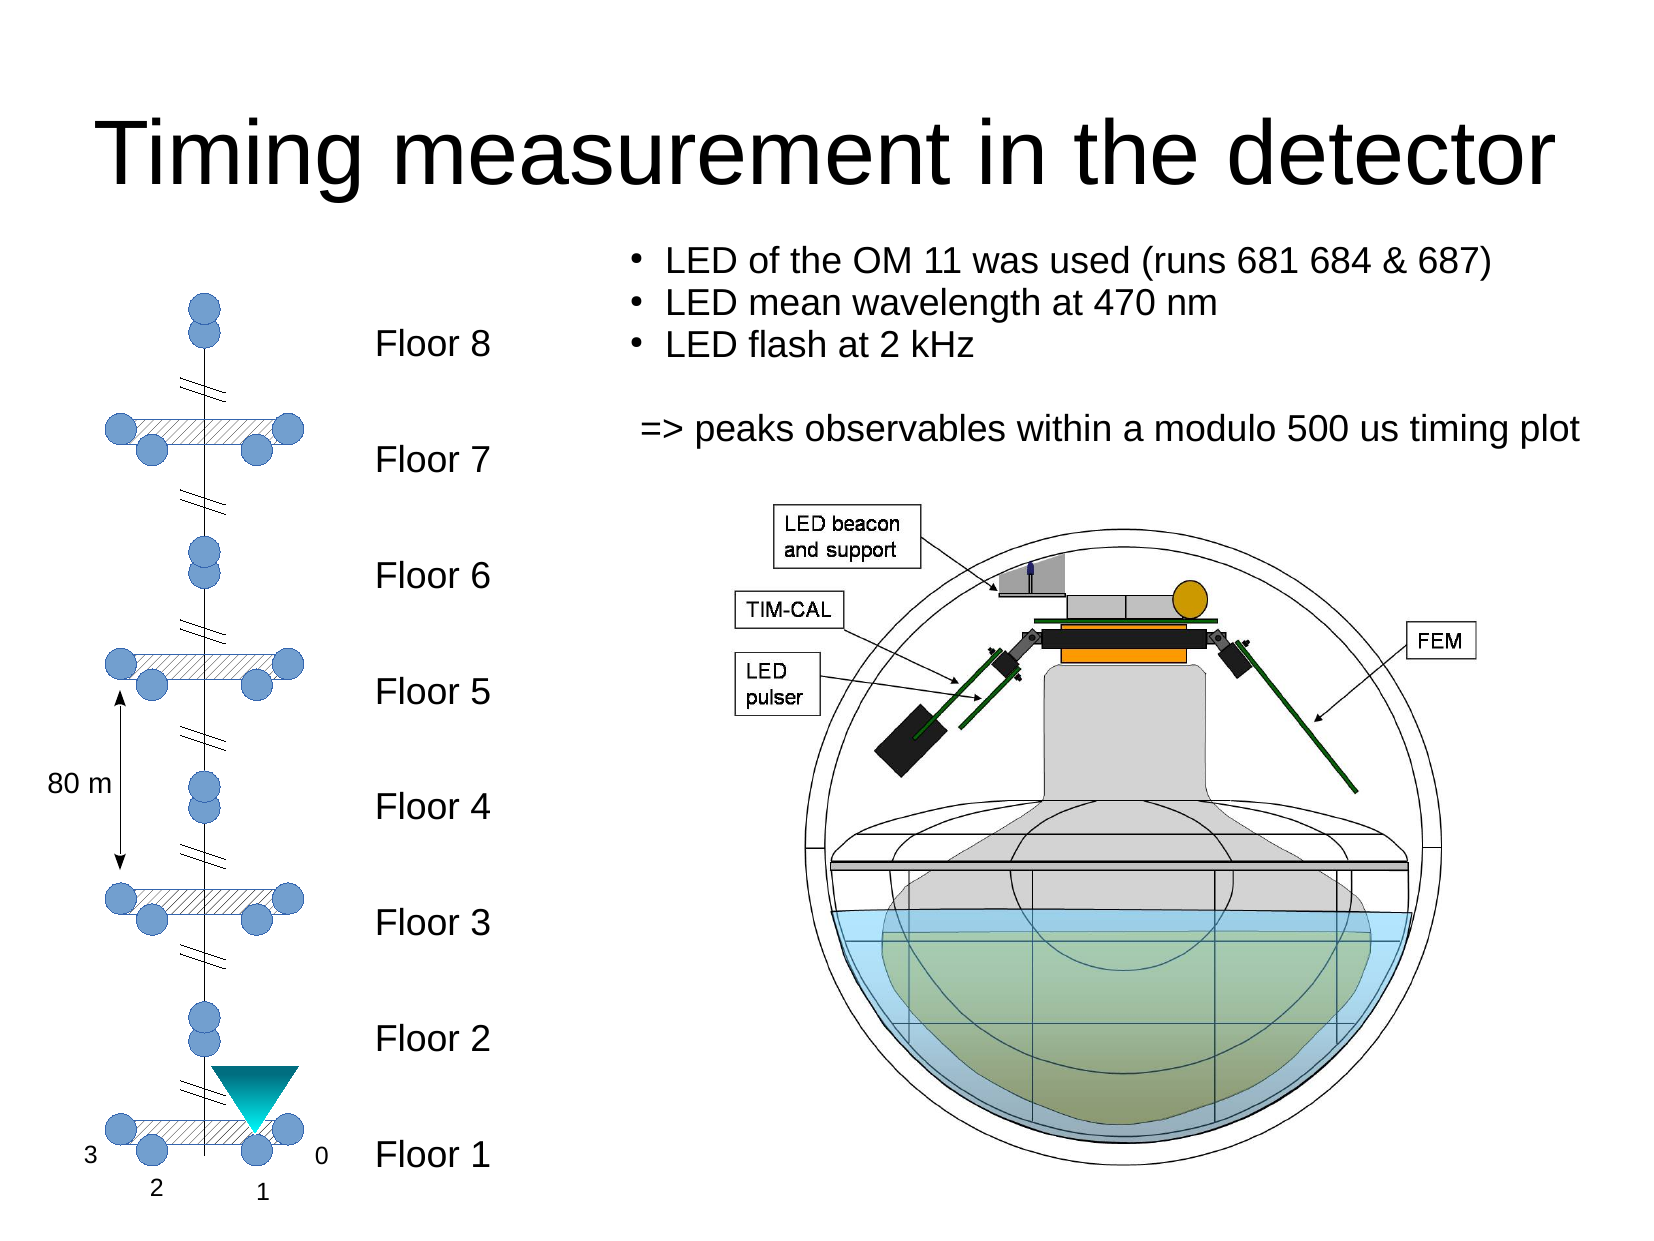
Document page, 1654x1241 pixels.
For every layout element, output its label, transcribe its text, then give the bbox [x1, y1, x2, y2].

text_box Floor 6 [360, 546, 507, 604]
text_box [105, 1065, 304, 1166]
text_box 0 [300, 1134, 344, 1177]
text_box Floor 2 [360, 1010, 507, 1068]
text_box [188, 293, 221, 349]
text_box Floor 8 [360, 315, 507, 372]
text_box [105, 648, 304, 701]
text_box Floor 1 [360, 1126, 507, 1184]
text_box [105, 882, 304, 936]
text_box 1 [241, 1170, 286, 1216]
text_box 80 m [32, 759, 146, 817]
text_box [188, 1001, 221, 1057]
text_box LED of the OM 11 was used (runs 681 684 & 687) LED mean wavelength at 470 nm LED flash at 2 kHz => peaks observables within a modulo 500 us timing plot [615, 231, 1621, 457]
text_box Floor 5 [360, 662, 507, 720]
title Timing measurement in the detector [82, 49, 1571, 257]
text_box 3 [69, 1133, 113, 1176]
text_box 2 [135, 1165, 179, 1209]
text_box Floor 7 [360, 430, 507, 488]
text_box [188, 536, 221, 589]
text_box [188, 770, 221, 824]
text_box Floor 4 [360, 778, 507, 836]
text_box Floor 3 [360, 894, 507, 952]
picture [731, 502, 1477, 1166]
text_box [105, 413, 304, 466]
